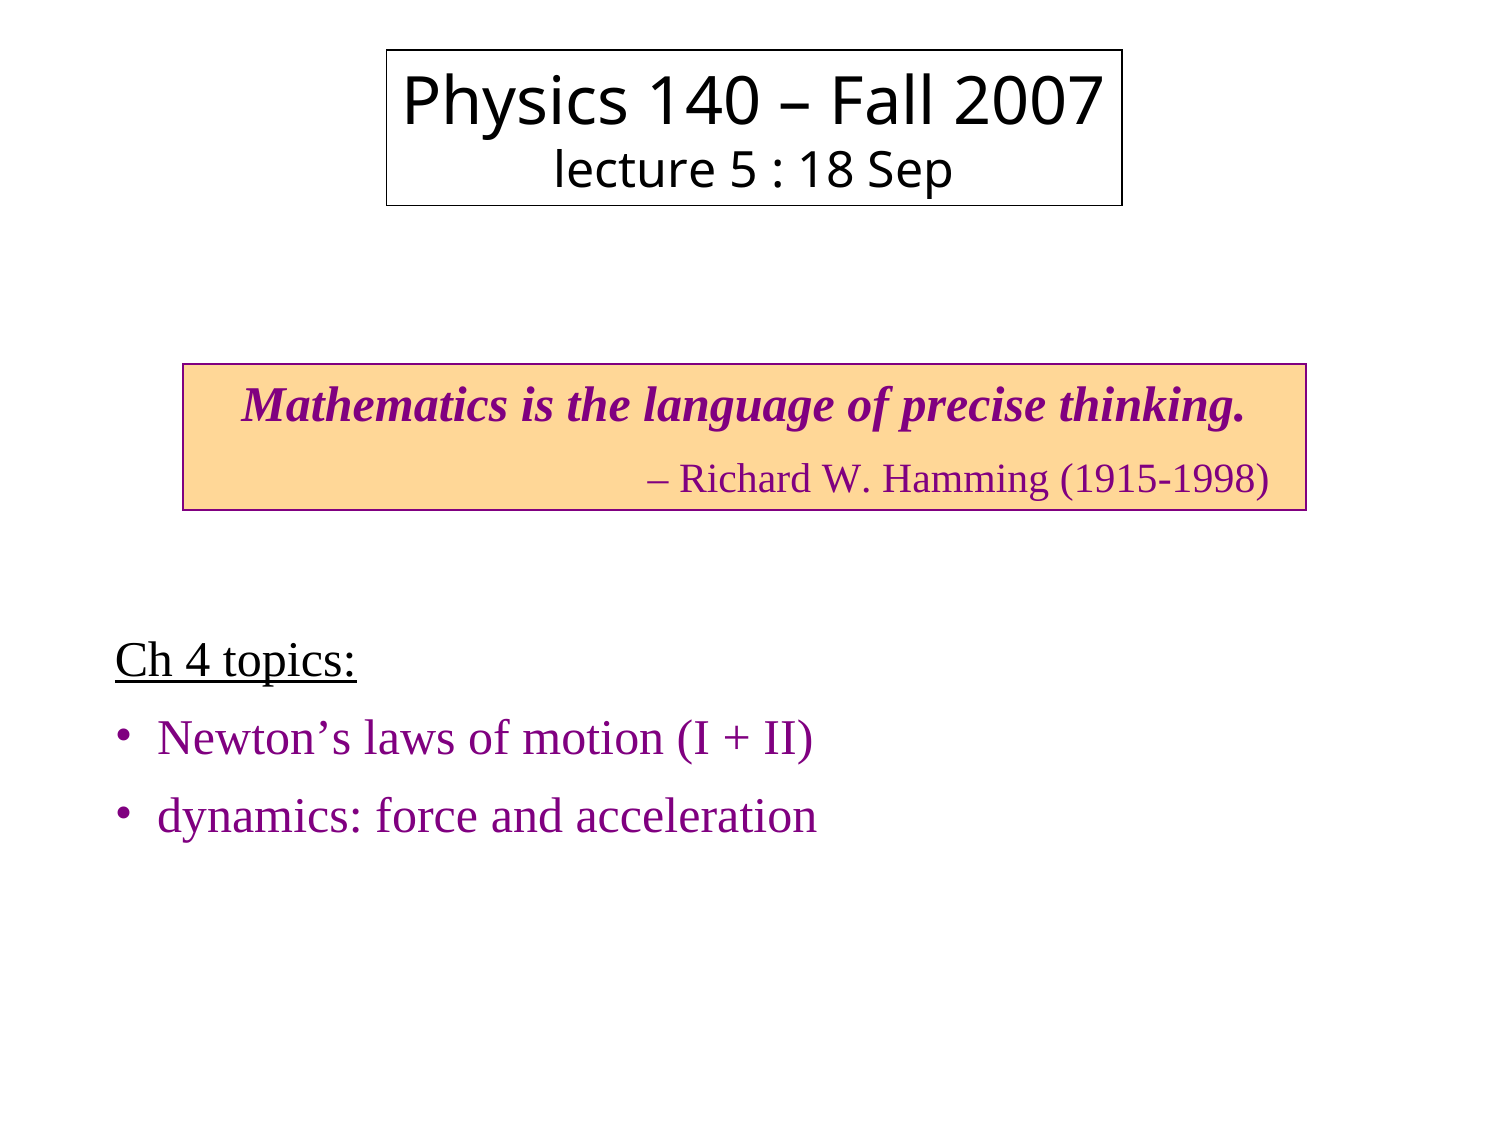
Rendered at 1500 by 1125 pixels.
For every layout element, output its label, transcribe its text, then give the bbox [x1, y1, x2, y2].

text_box Mathematics is the language of precise thinking. – Richard W. Hamming (1915-1998) [182, 364, 1307, 510]
text_box Ch 4 topics: Newton’s laws of motion (I + II) dynamics: force and acceleration [99, 619, 1450, 851]
text_box Physics 140 – Fall 2007 lecture 5 : 18 Sep [386, 49, 1122, 206]
